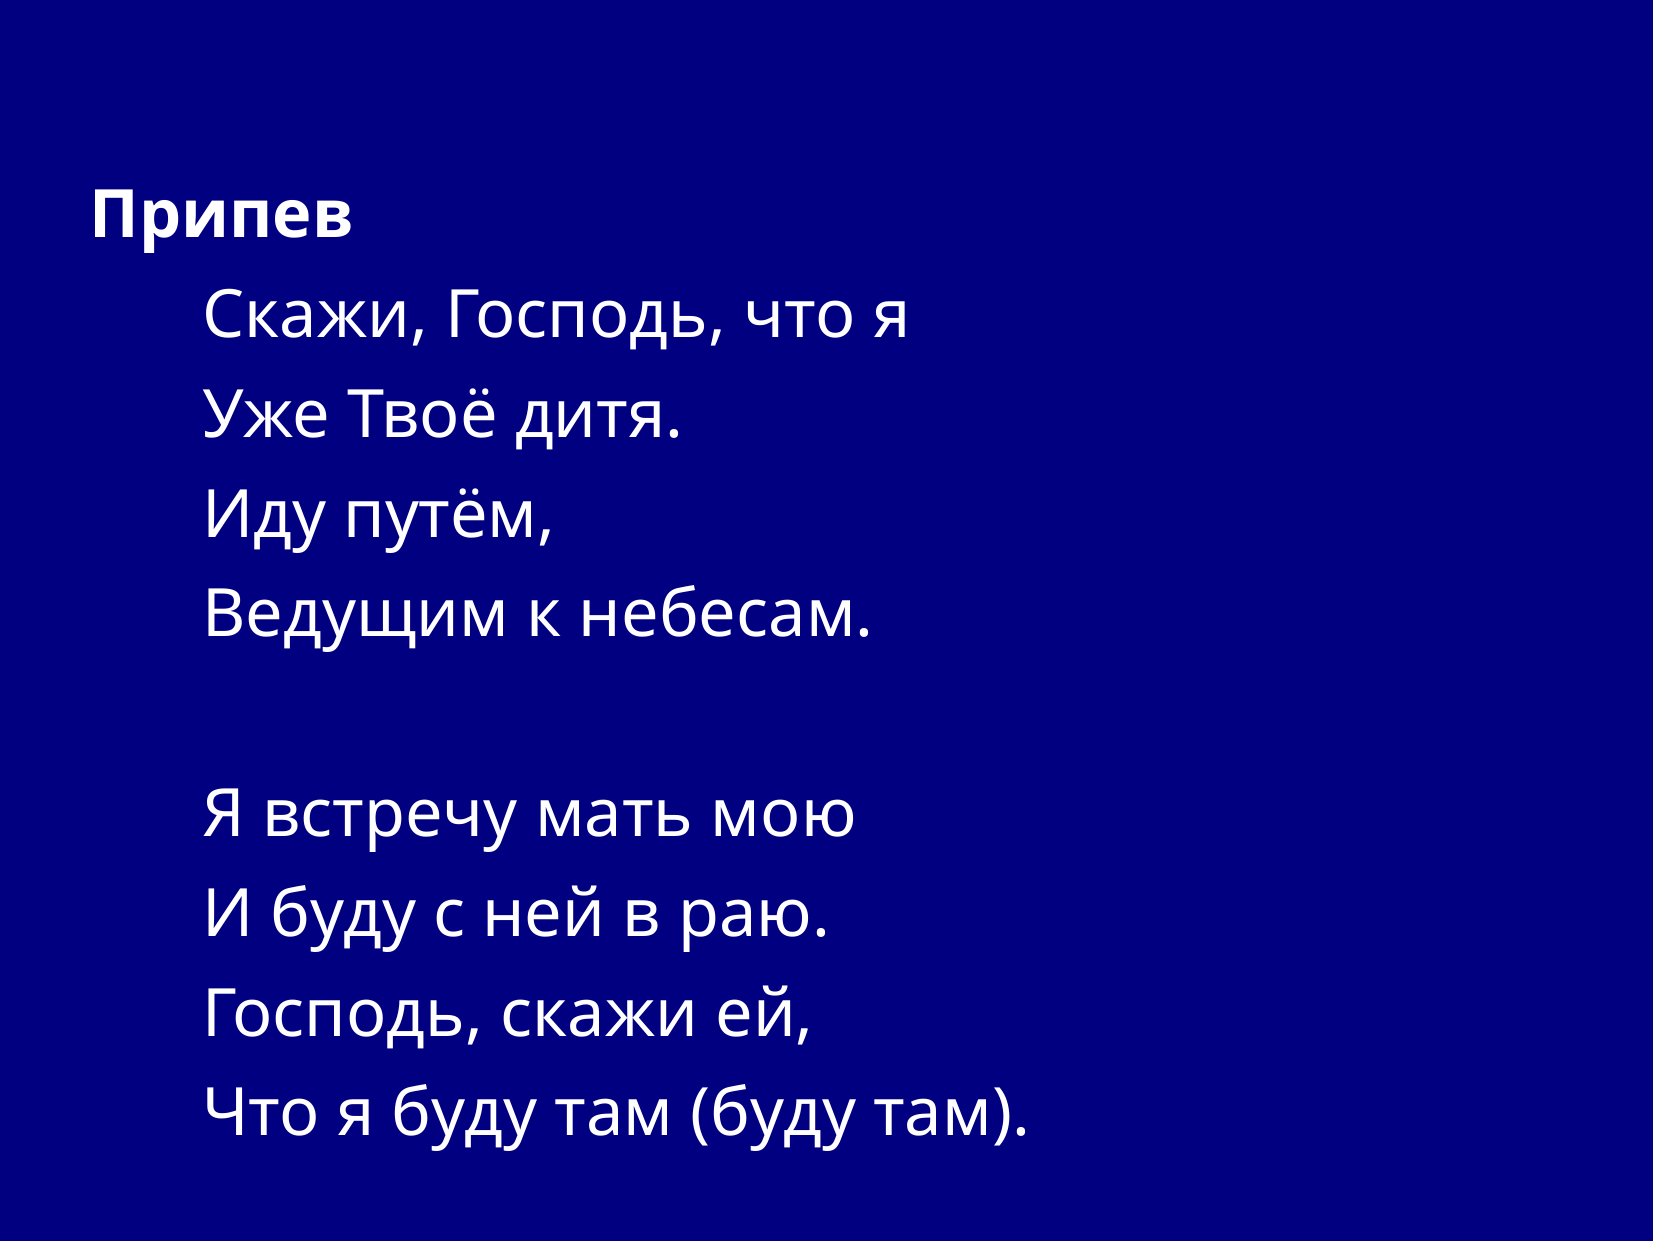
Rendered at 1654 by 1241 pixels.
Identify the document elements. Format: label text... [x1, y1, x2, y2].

text_box Припев Скажи, Господь, что я Уже Твоё дитя. Иду путём, Ведущим к небесам. Я встречу мать мою И буду с ней в раю. Господь, скажи ей, Что я буду там (буду там). [75, 150, 1653, 1163]
